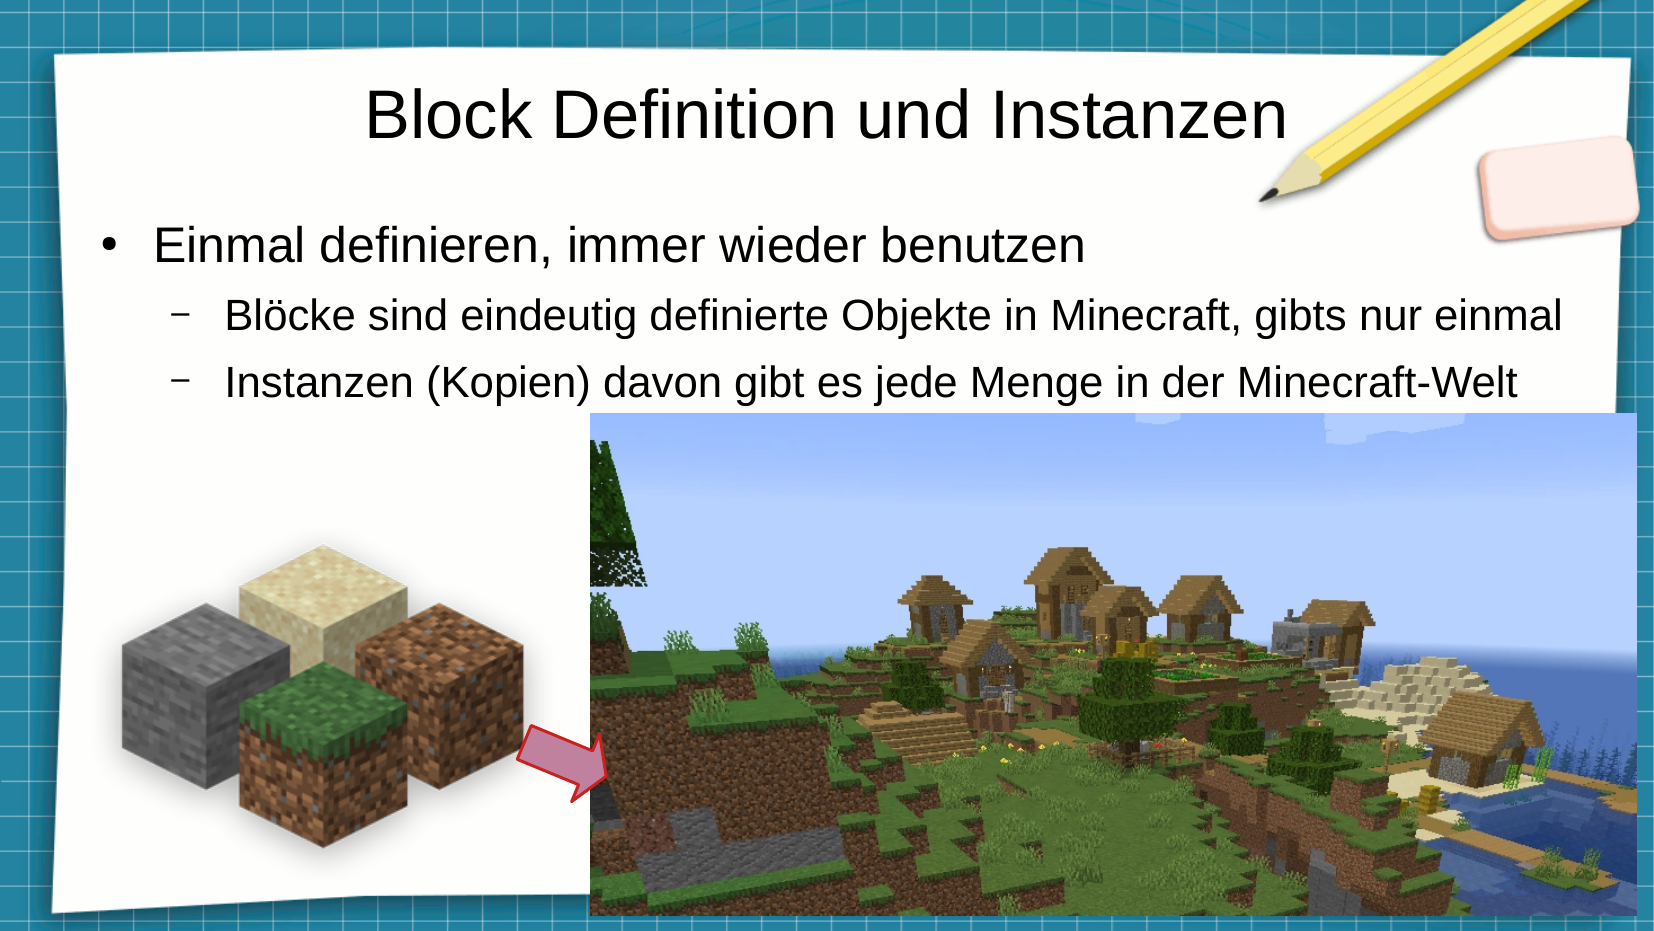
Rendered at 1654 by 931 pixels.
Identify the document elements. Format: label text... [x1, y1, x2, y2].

title Block Definition und Instanzen [82, 37, 1571, 193]
list Einmal definieren, immer wieder benutzen Blöcke sind eindeutig definierte Objekte in Minecraft, gibts nur einmal Instanzen (Kopien) davon gibt es jede Menge in der Minecraft-Welt [82, 217, 1571, 443]
text_box [517, 725, 607, 802]
picture [0, 0, 1654, 931]
